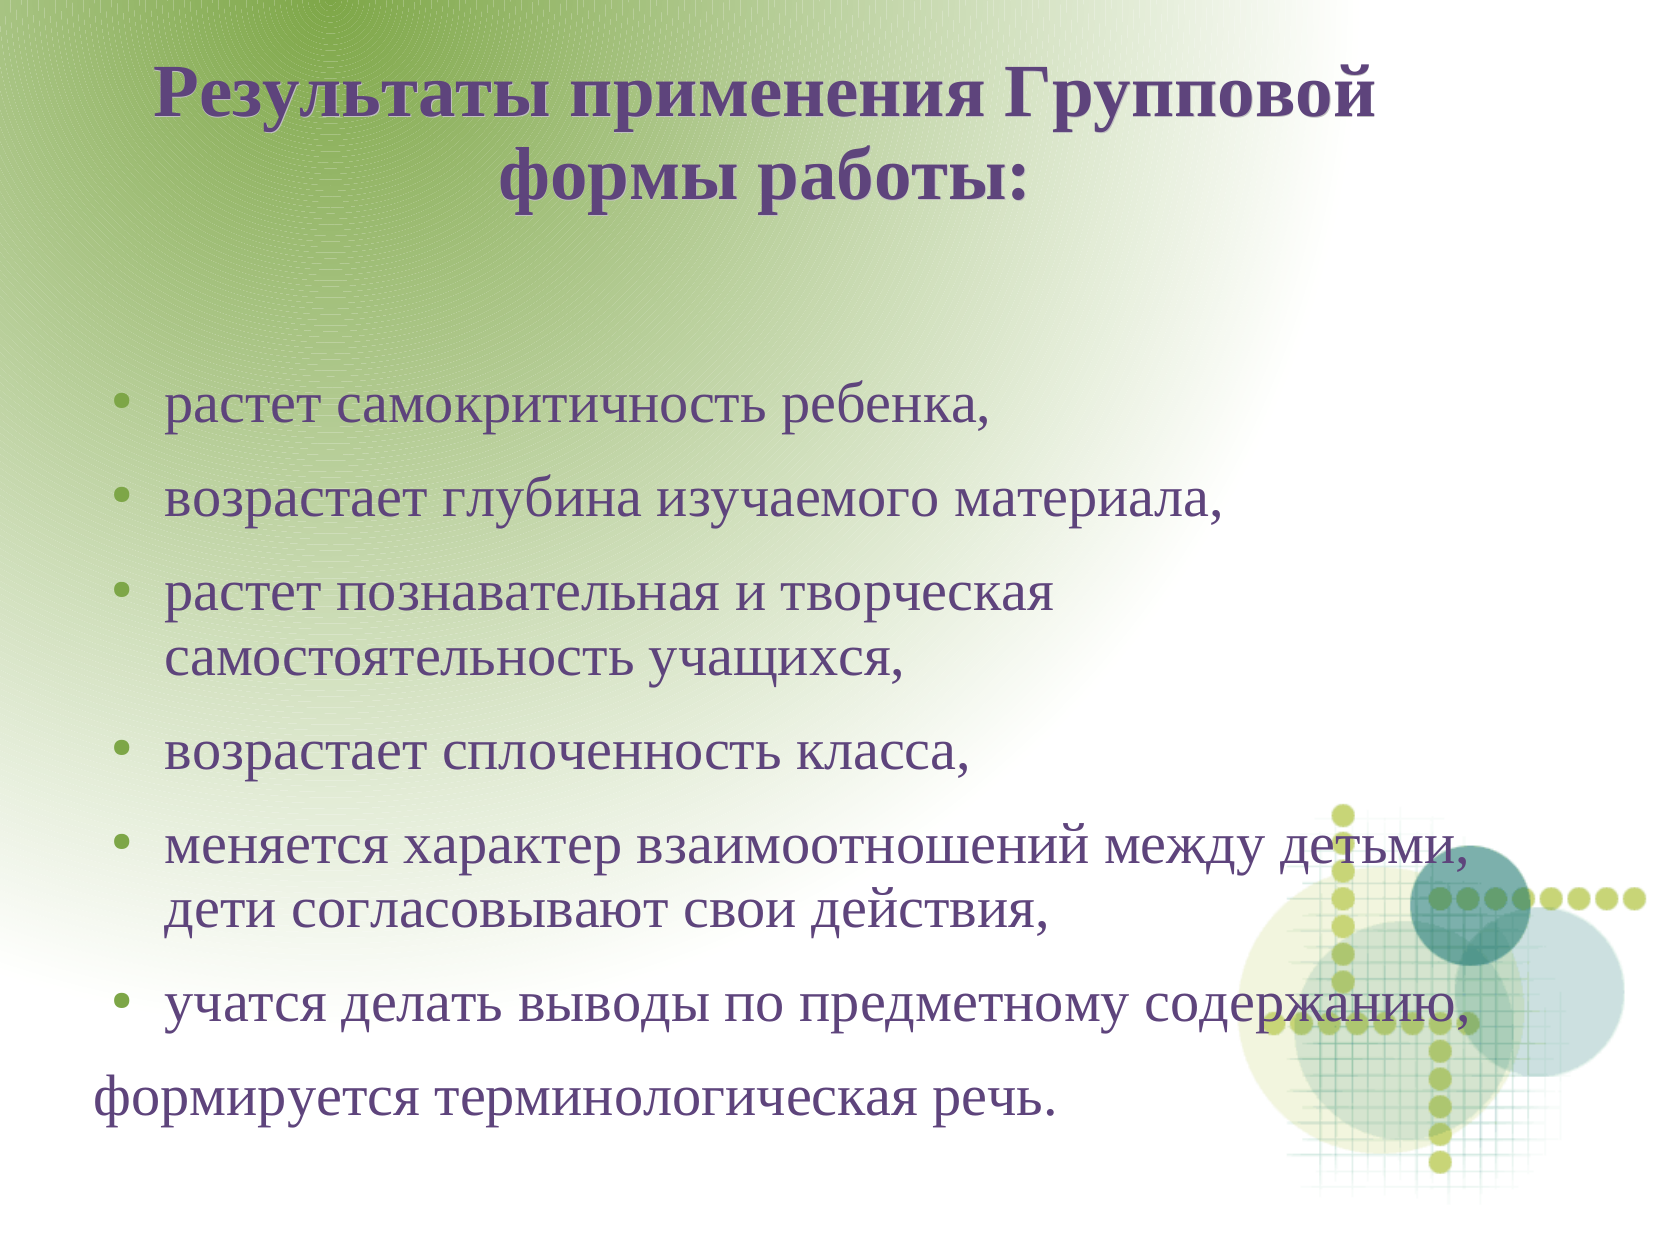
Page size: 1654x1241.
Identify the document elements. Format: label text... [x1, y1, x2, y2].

list растет самокритичность ребенка, возрастает глубина изучаемого материала, растет познавательная и творческая самостоятельность учащихся, возрастает сплоченность класса, меняется характер взаимоотношений между детьми, дети согласовывают свои действия, учатся делать выводы по предметному содержанию, формируется терминологическая речь. [93, 370, 1506, 1152]
title Результаты применения Групповой формы работы: [59, 29, 1472, 237]
picture [1224, 792, 1654, 1211]
